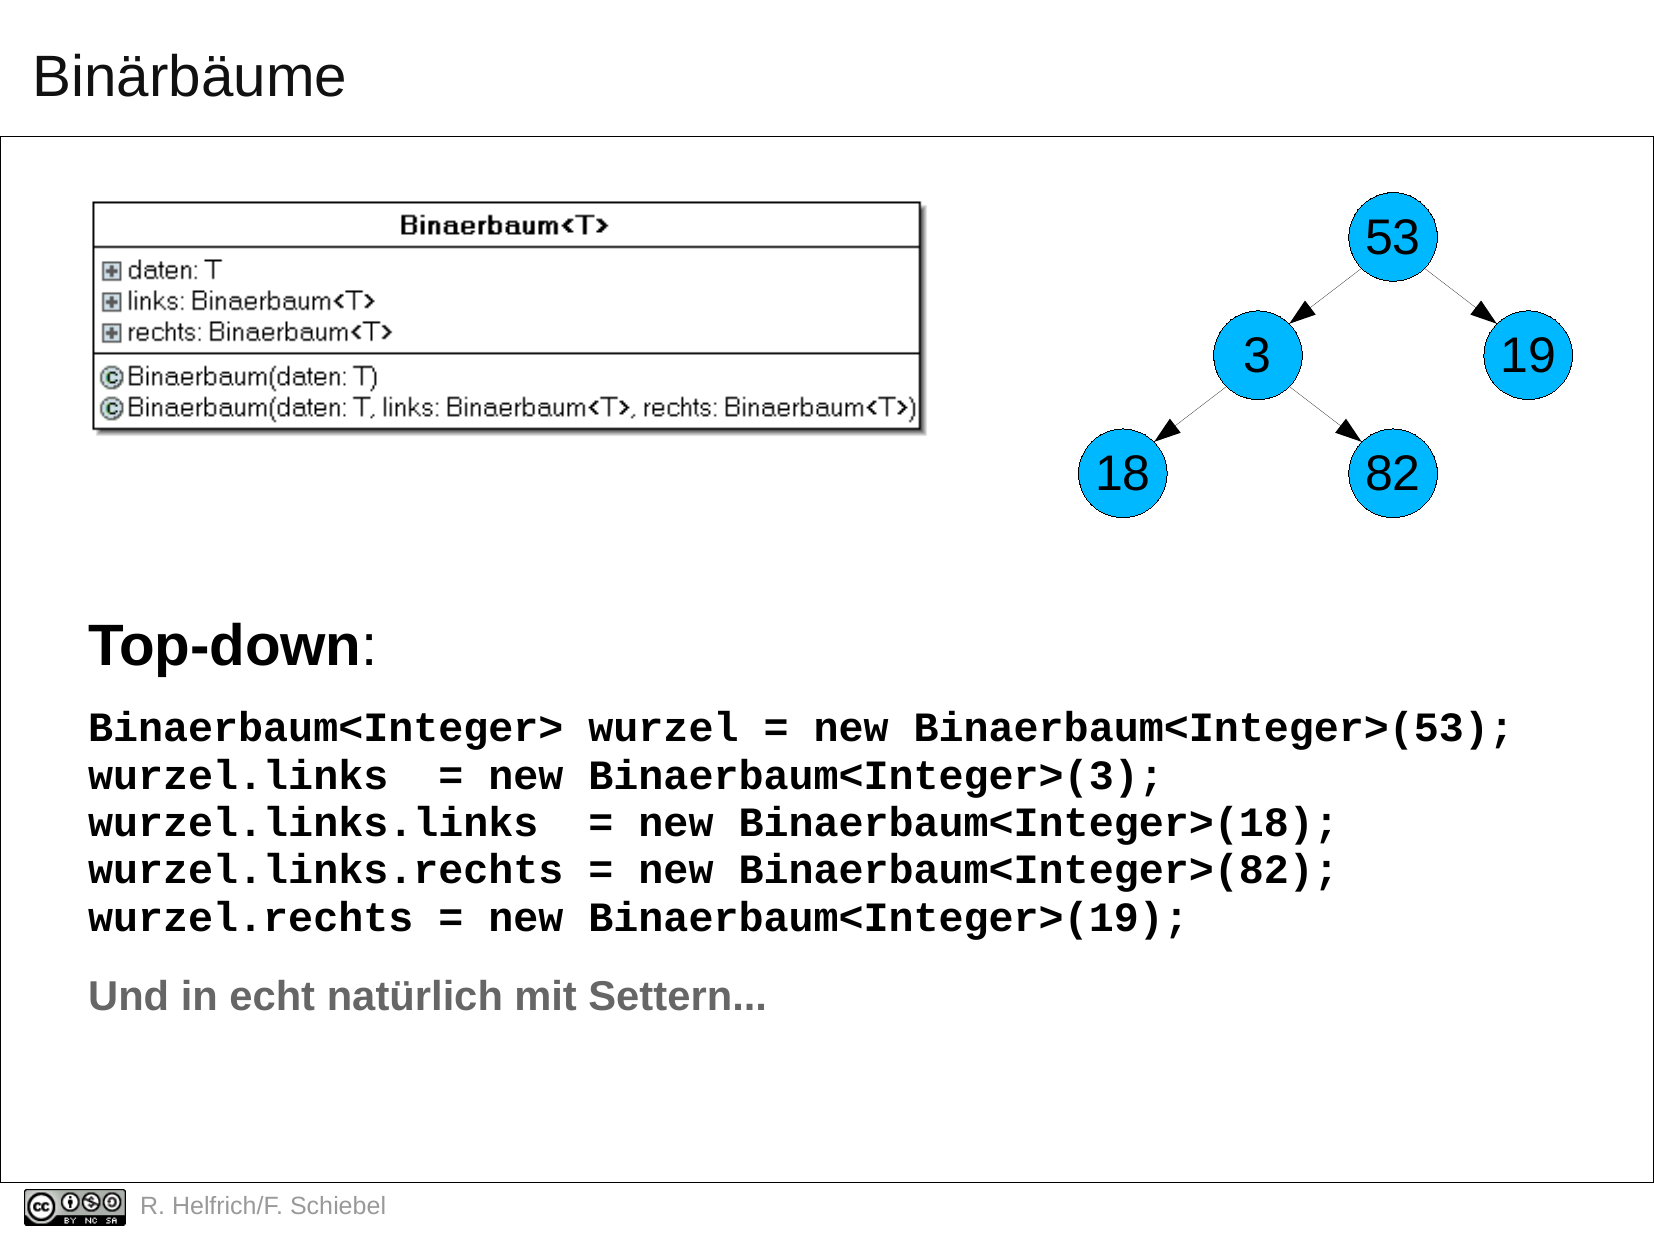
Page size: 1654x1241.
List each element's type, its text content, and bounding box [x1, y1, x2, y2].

text_box 19 [1483, 310, 1573, 400]
text_box 3 [1213, 310, 1303, 400]
text_box 53 [1348, 192, 1438, 282]
text_box 82 [1348, 428, 1438, 518]
picture [91, 200, 929, 438]
text_box 18 [1078, 428, 1168, 518]
picture [24, 1189, 126, 1226]
title Binärbäume [32, 38, 1608, 115]
list Top-down: Binaerbaum<Integer> wurzel = new Binaerbaum<Integer>(53); wurzel.links = new Binaerbaum<Integer>(3); wurzel.links.links = new Binaerbaum<Integer>(18); wurzel.links.rechts = new Binaerbaum<Integer>(82); wurzel.rechts = new Binaerbaum<Integer>(19); Und in echt natürlich mit Settern... [88, 372, 1636, 1081]
